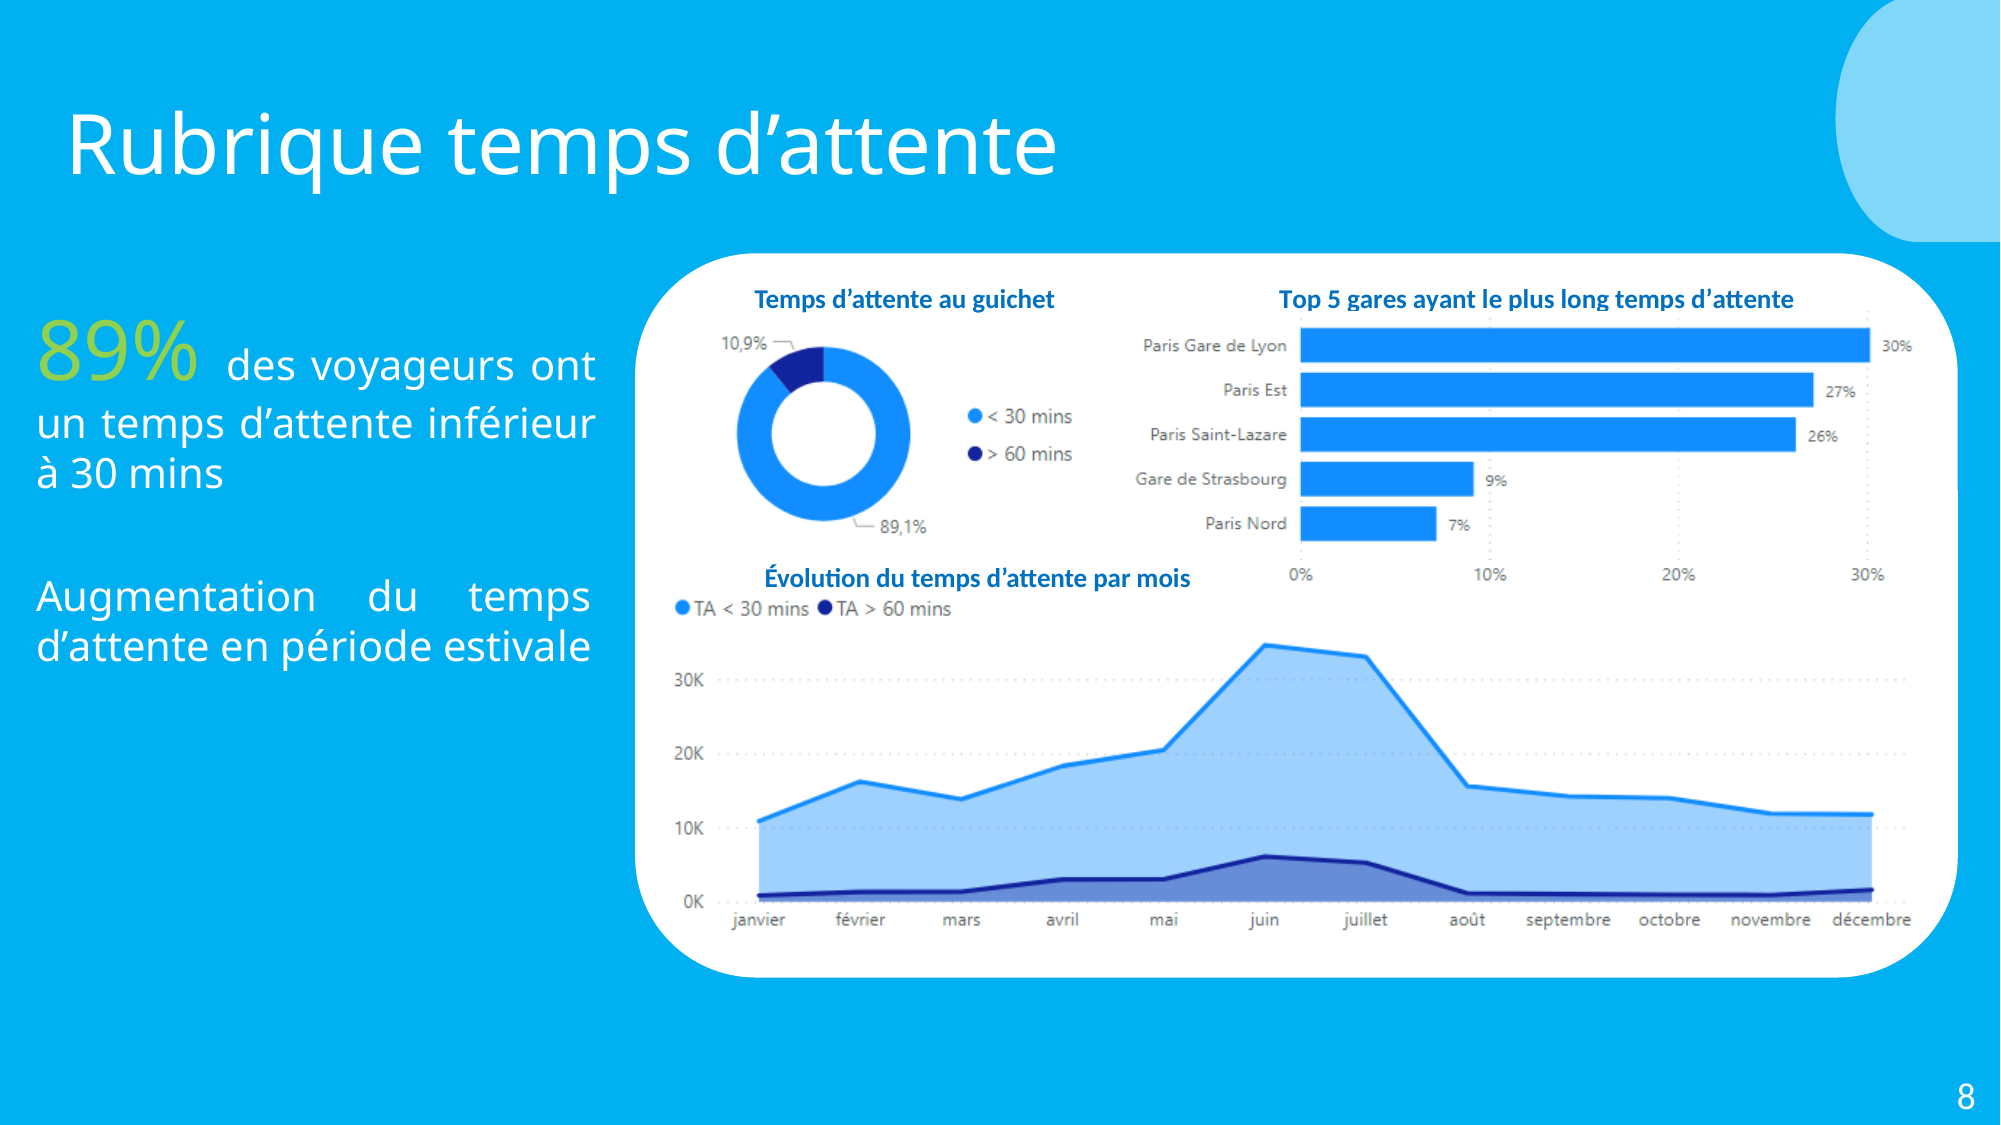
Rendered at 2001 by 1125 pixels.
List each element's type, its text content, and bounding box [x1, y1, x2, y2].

picture [667, 322, 1092, 552]
text_box Temps d’attente au guichet [657, 273, 1152, 322]
text_box 8 [1941, 1064, 2000, 1125]
picture [670, 311, 1922, 939]
text_box Évolution du temps d’attente par mois [665, 552, 1290, 601]
text_box Rubrique temps d’attente [50, 83, 1117, 200]
text_box 89% des voyageurs ont un temps d’attente inférieur à 30 mins [21, 289, 636, 507]
text_box Augmentation du temps d’attente en période estivale [21, 562, 636, 679]
text_box Top 5 gares ayant le plus long temps d’attente [1235, 273, 1838, 311]
text_box [0, 0, 2000, 1125]
